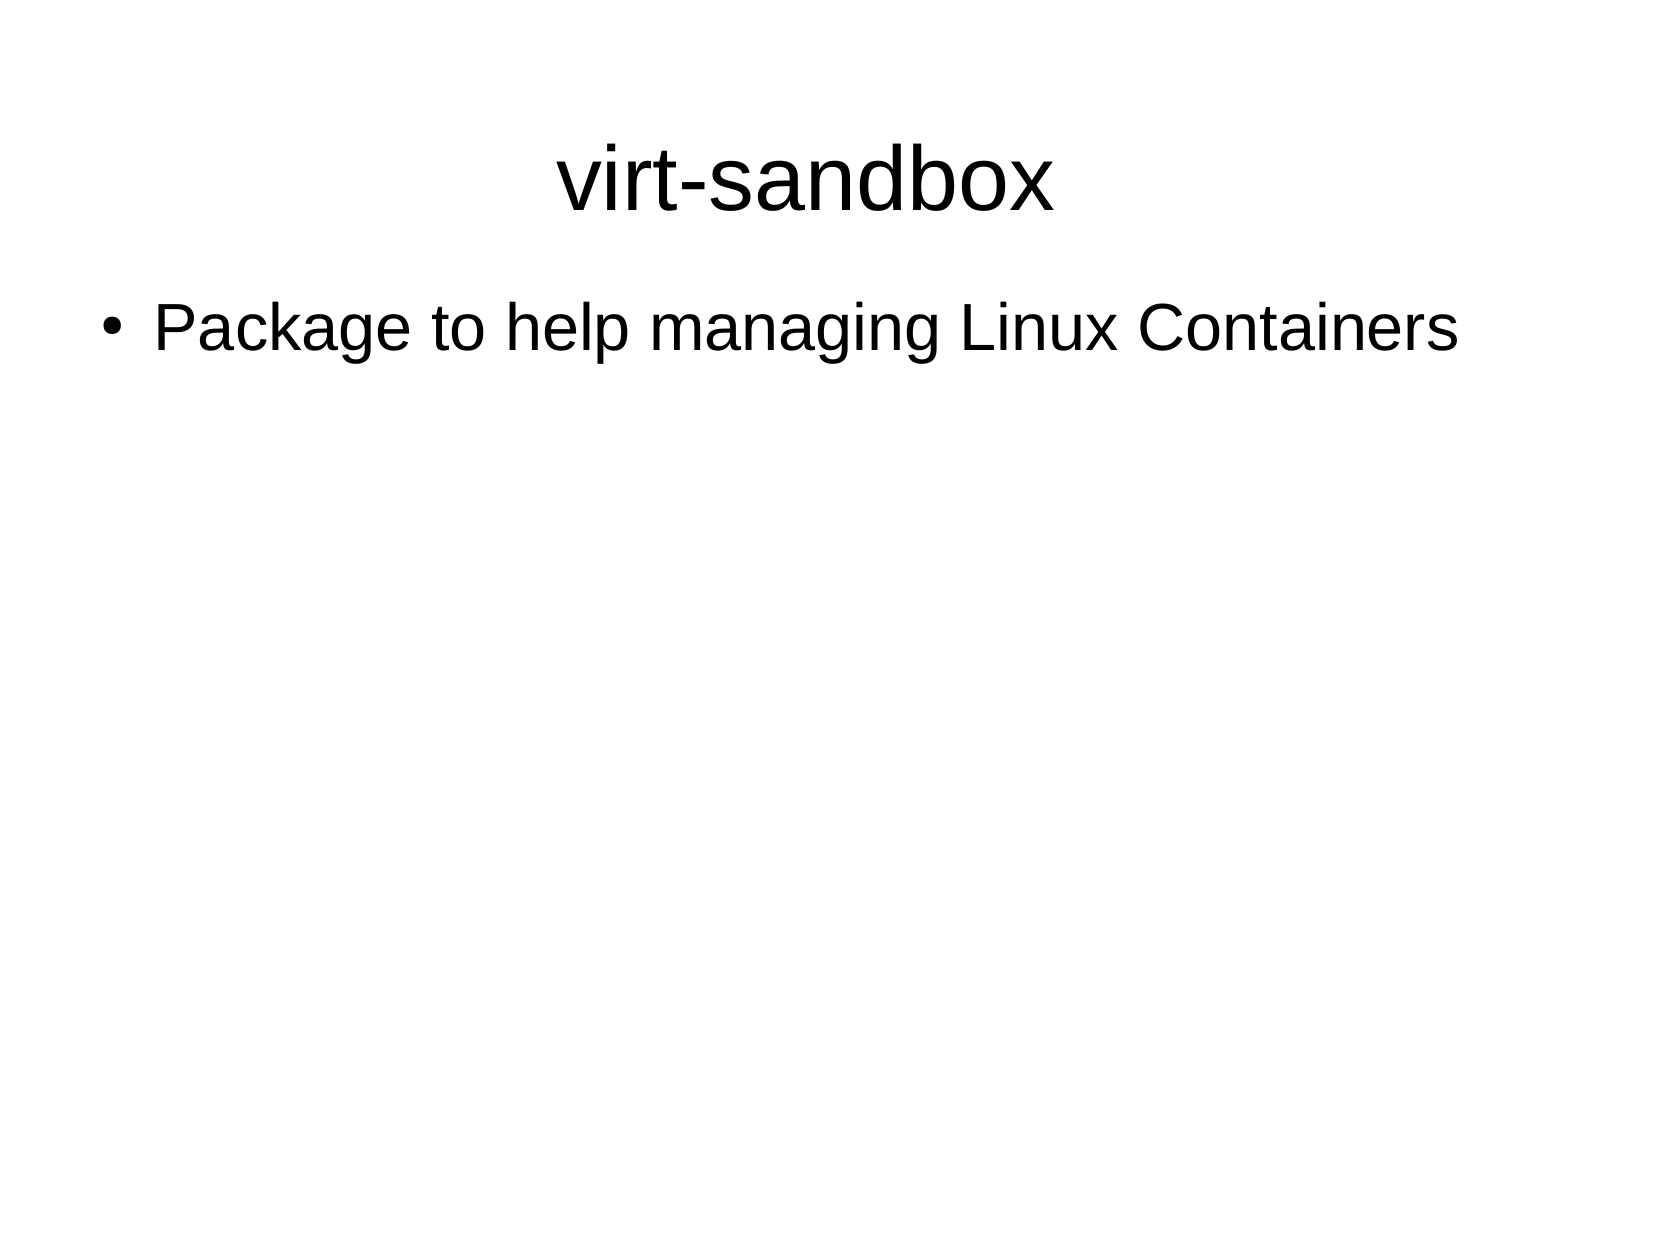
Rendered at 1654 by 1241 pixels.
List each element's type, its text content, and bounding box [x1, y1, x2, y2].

list Package to help managing Linux Containers [82, 290, 1571, 1010]
title virt-sandbox [112, 75, 1525, 283]
